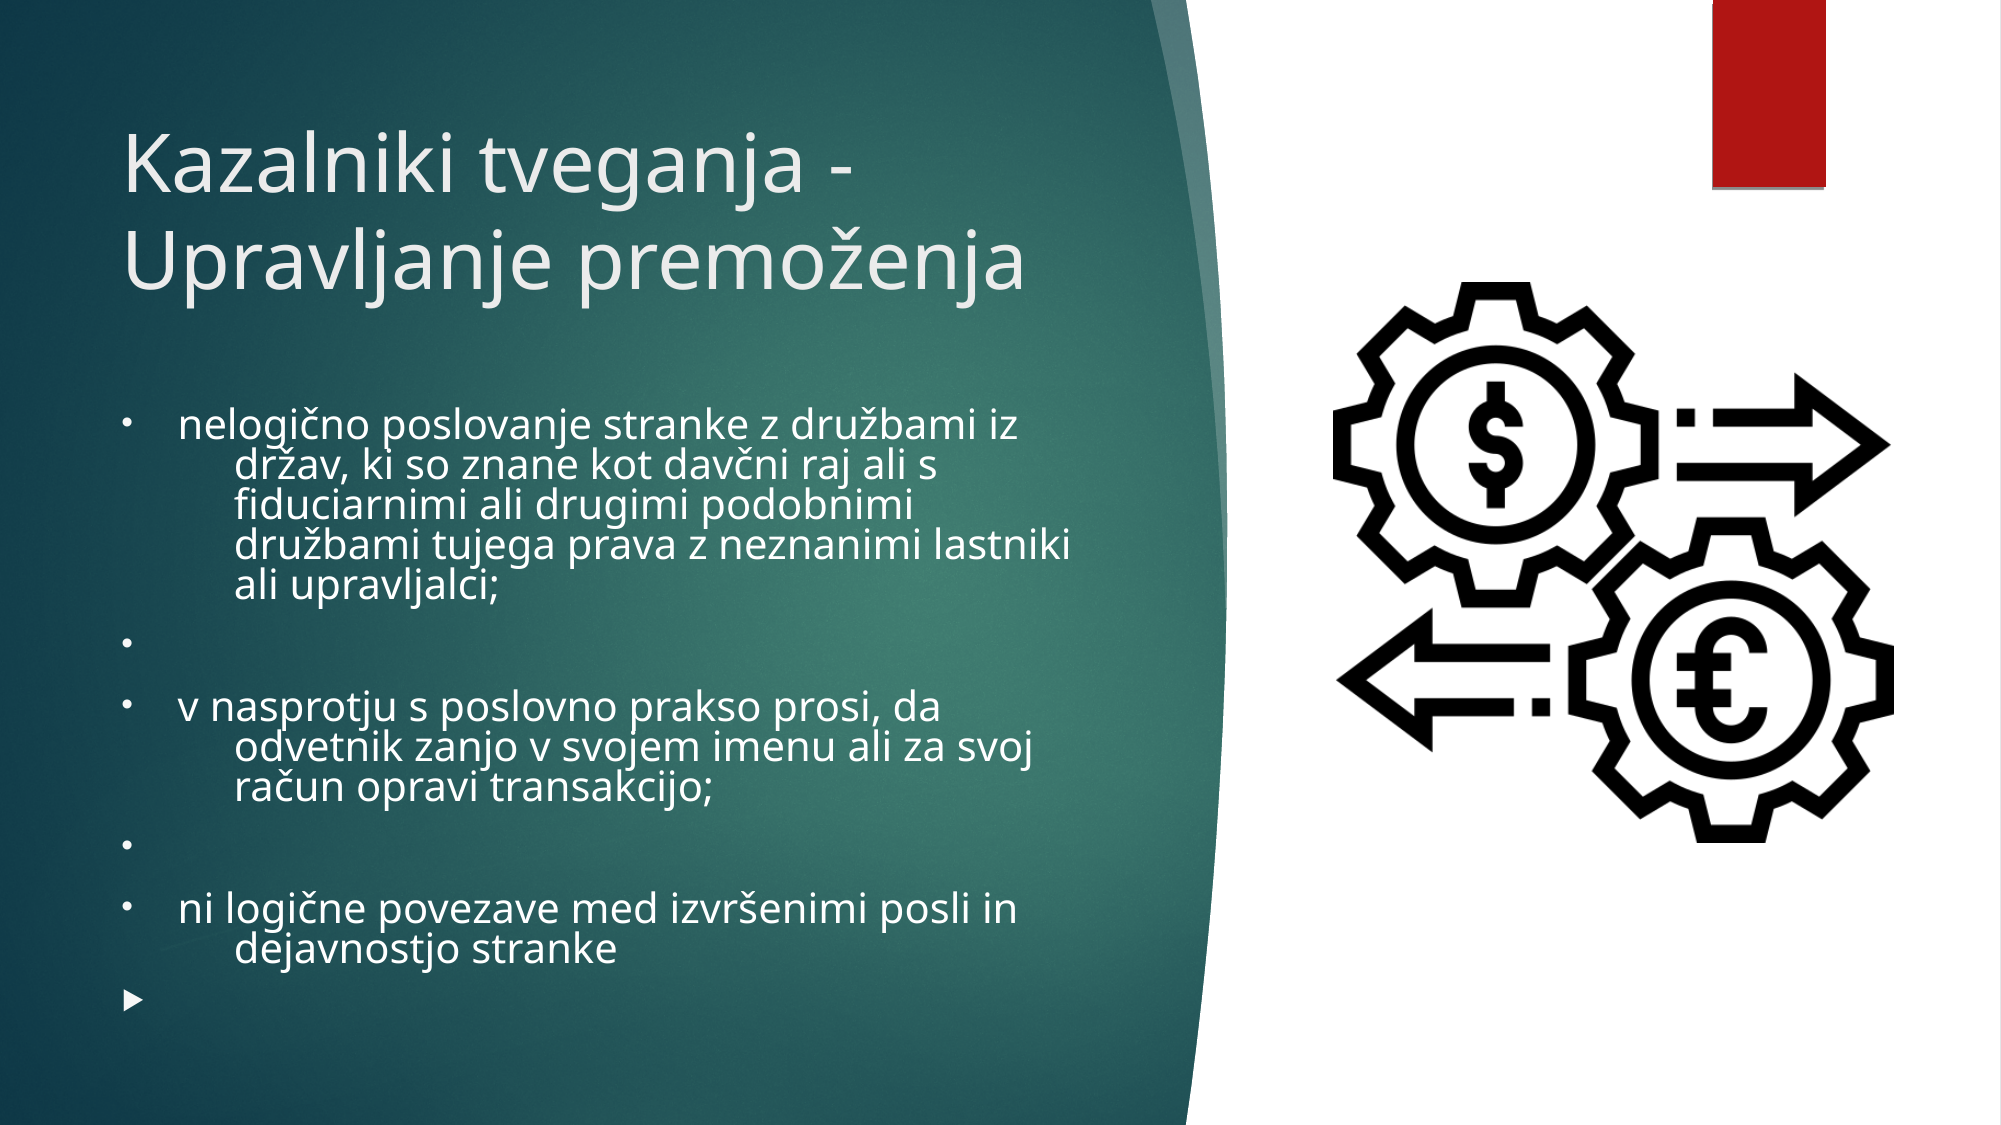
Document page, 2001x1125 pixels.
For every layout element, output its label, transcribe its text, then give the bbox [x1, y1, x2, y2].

list nelogično poslovanje stranke z družbami iz držav, ki so znane kot davčni raj ali s fiduciarnimi ali drugimi podobnimi družbami tujega prava z neznanimi lastniki ali upravljalci; v nasprotju s poslovno prakso prosi, da odvetnik zanjo v svojem imenu ali za svoj račun opravi transakcijo; ni logične povezave med izvršenimi posli in dejavnostjo stranke [106, 399, 1122, 1021]
text_box [0, 0, 2000, 1125]
title Kazalniki tveganja - Upravljanje premoženja [106, 103, 1122, 370]
picture [1333, 282, 1894, 843]
